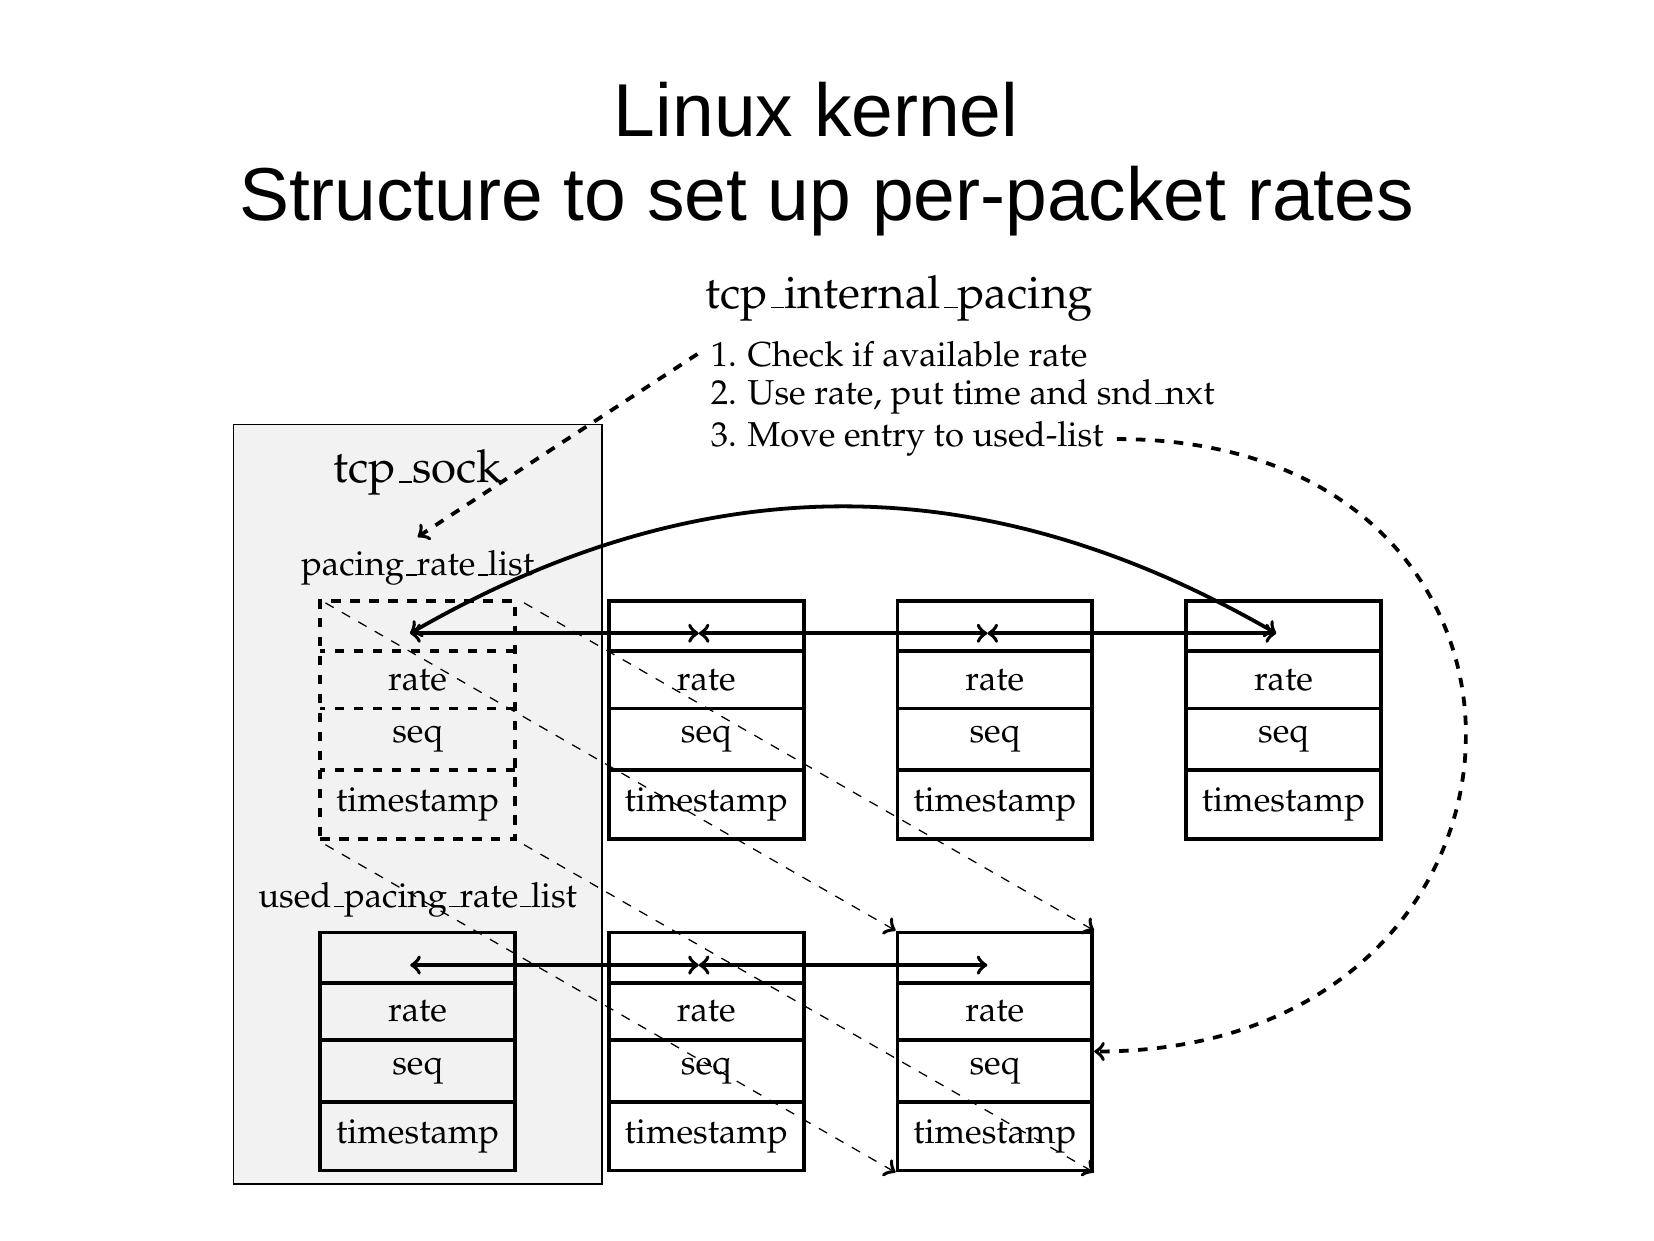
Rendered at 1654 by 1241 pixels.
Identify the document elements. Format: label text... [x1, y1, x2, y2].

title Linux kernel Structure to set up per-packet rates [82, 49, 1571, 257]
picture [232, 274, 1468, 1185]
